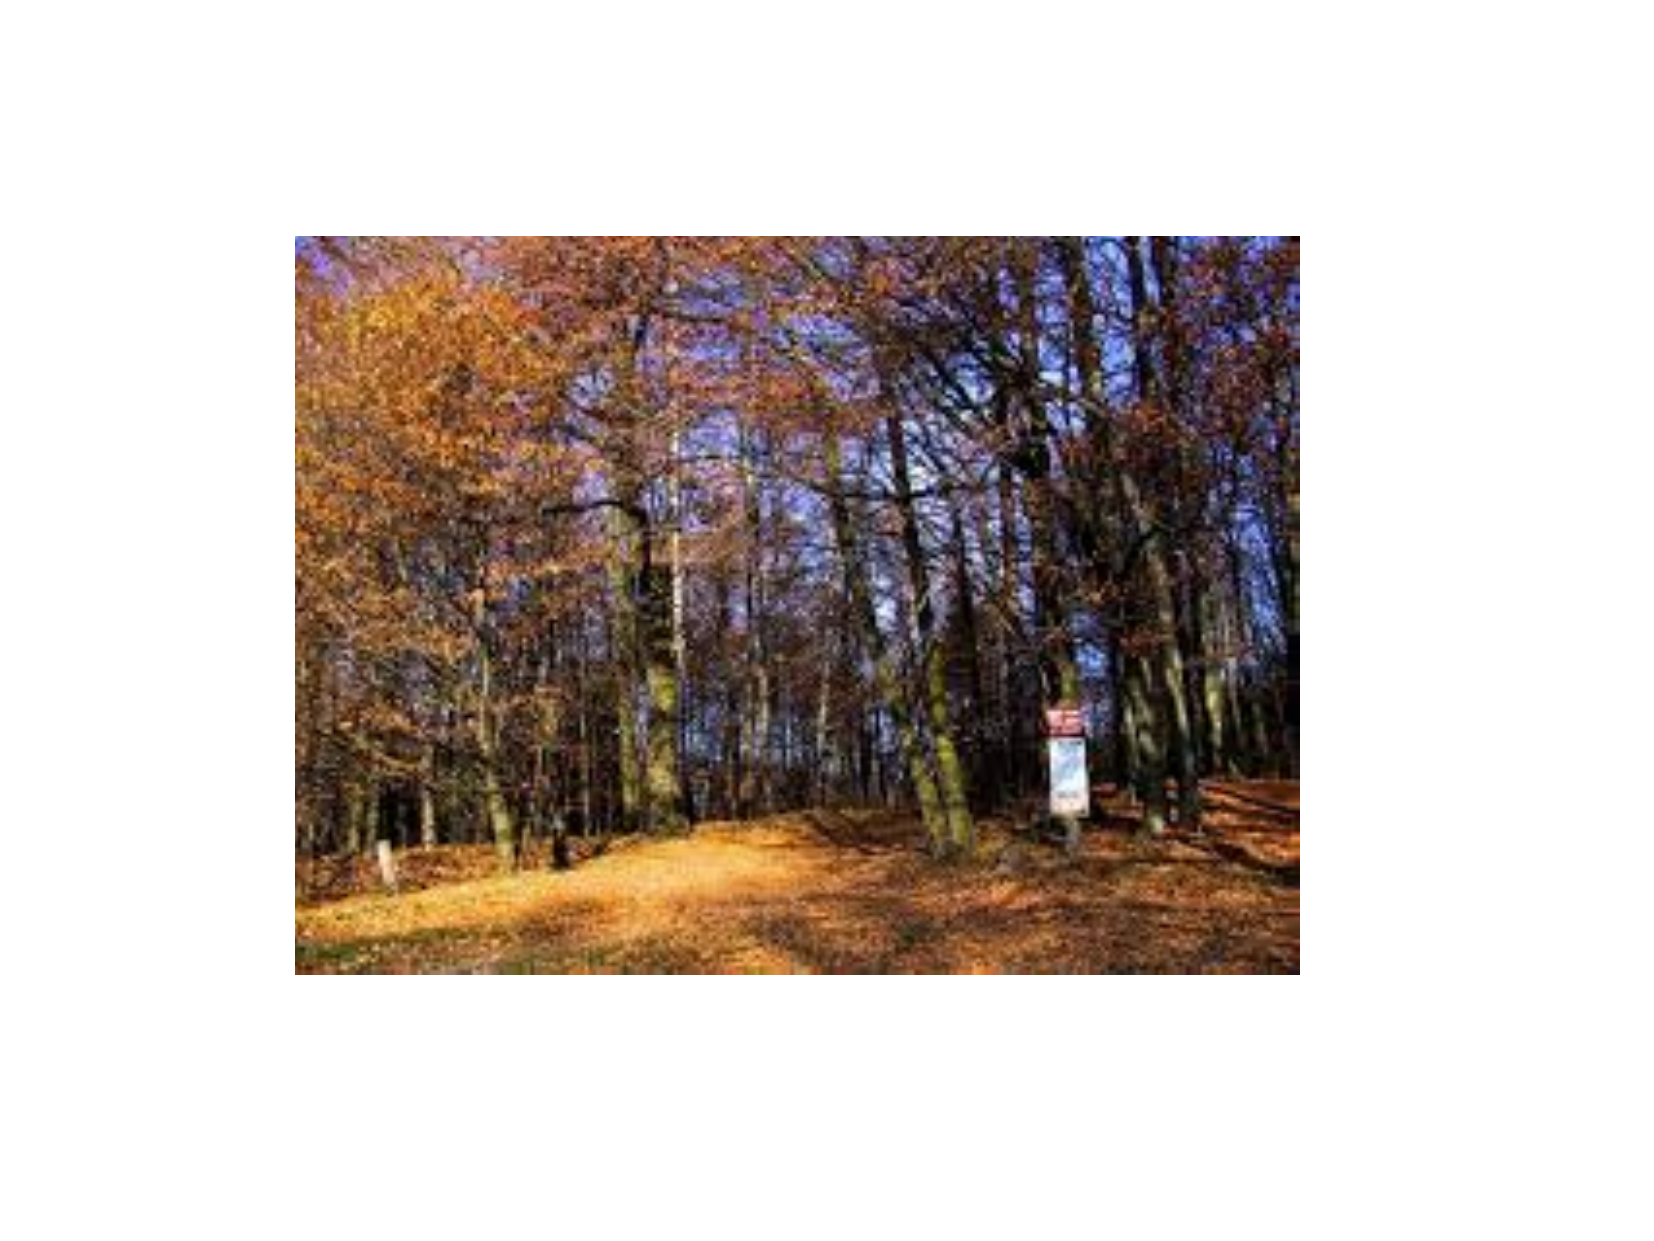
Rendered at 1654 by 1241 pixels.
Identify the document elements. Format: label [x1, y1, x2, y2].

picture [295, 236, 1300, 975]
